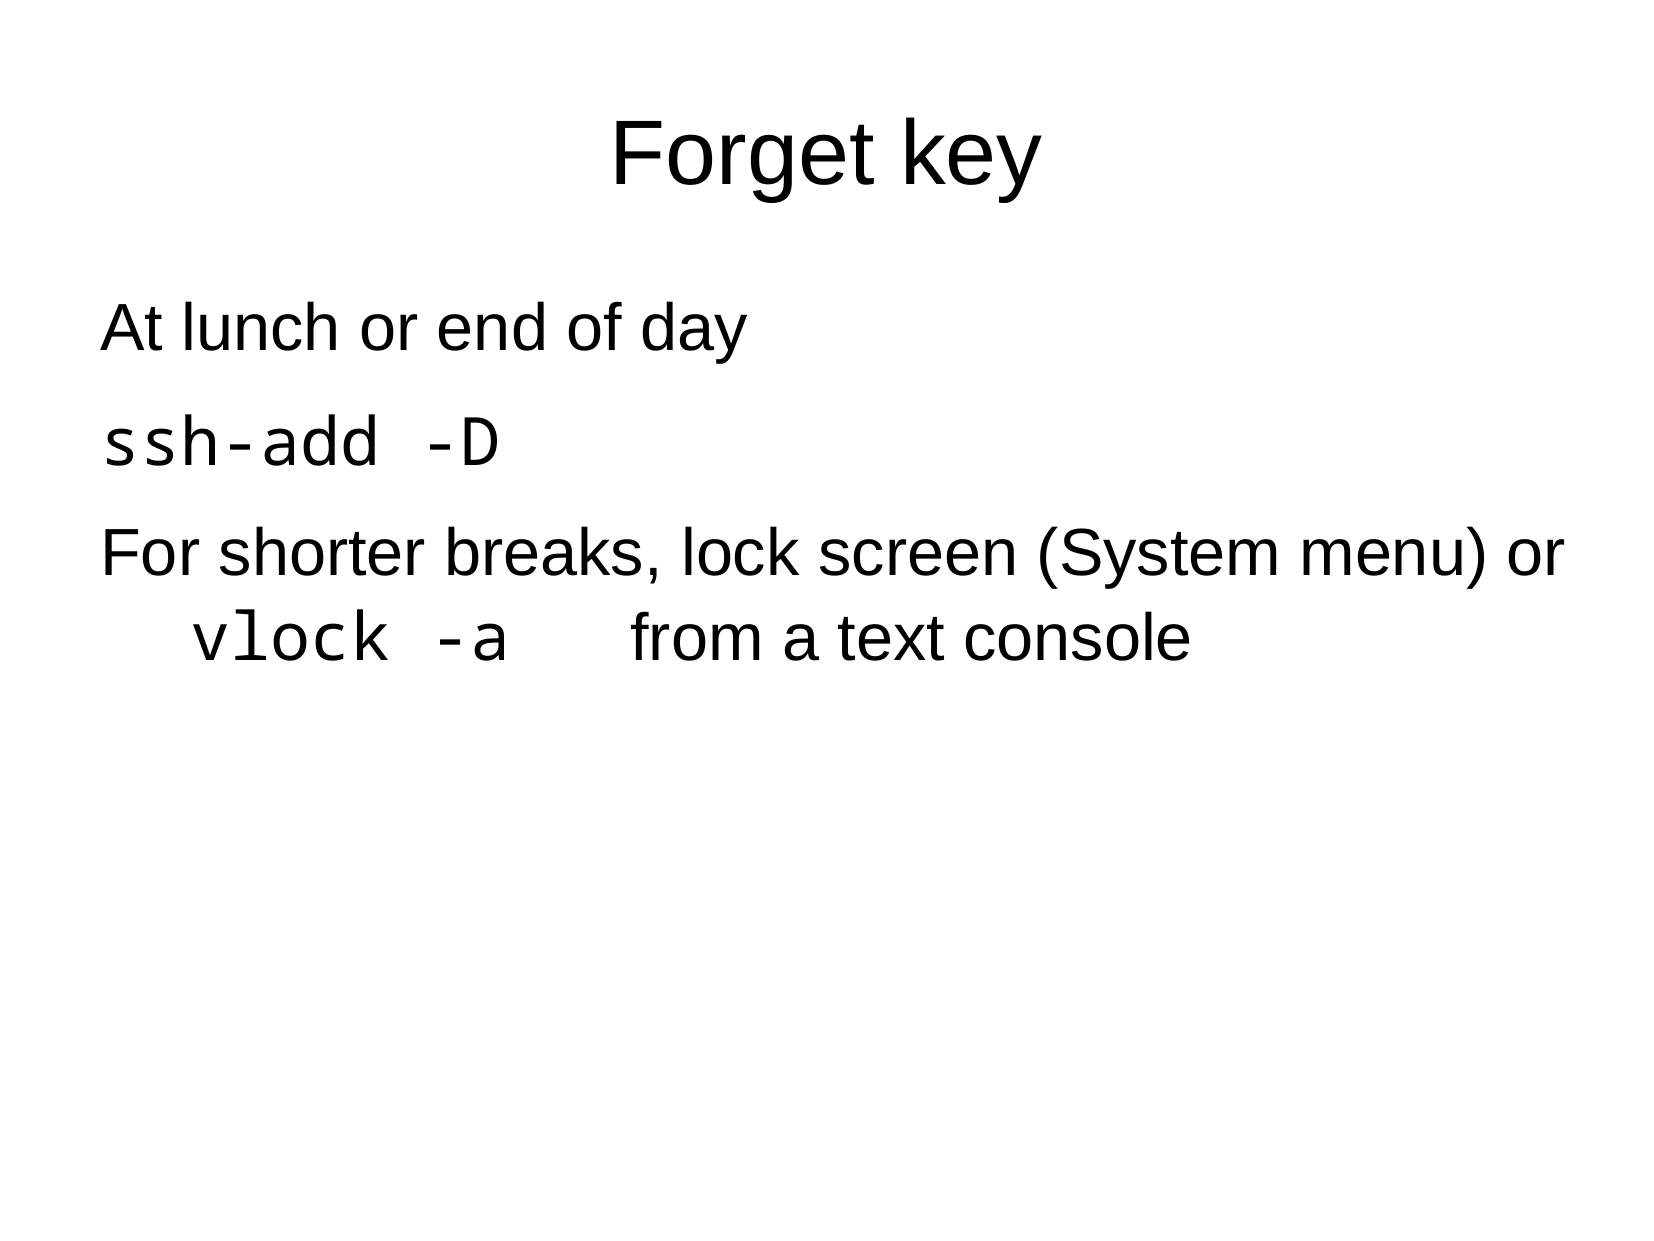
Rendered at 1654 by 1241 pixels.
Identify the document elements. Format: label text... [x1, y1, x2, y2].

list At lunch or end of day ssh-add -D For shorter breaks, lock screen (System menu) or vlock -a from a text console [82, 290, 1571, 1094]
title Forget key [82, 56, 1571, 250]
